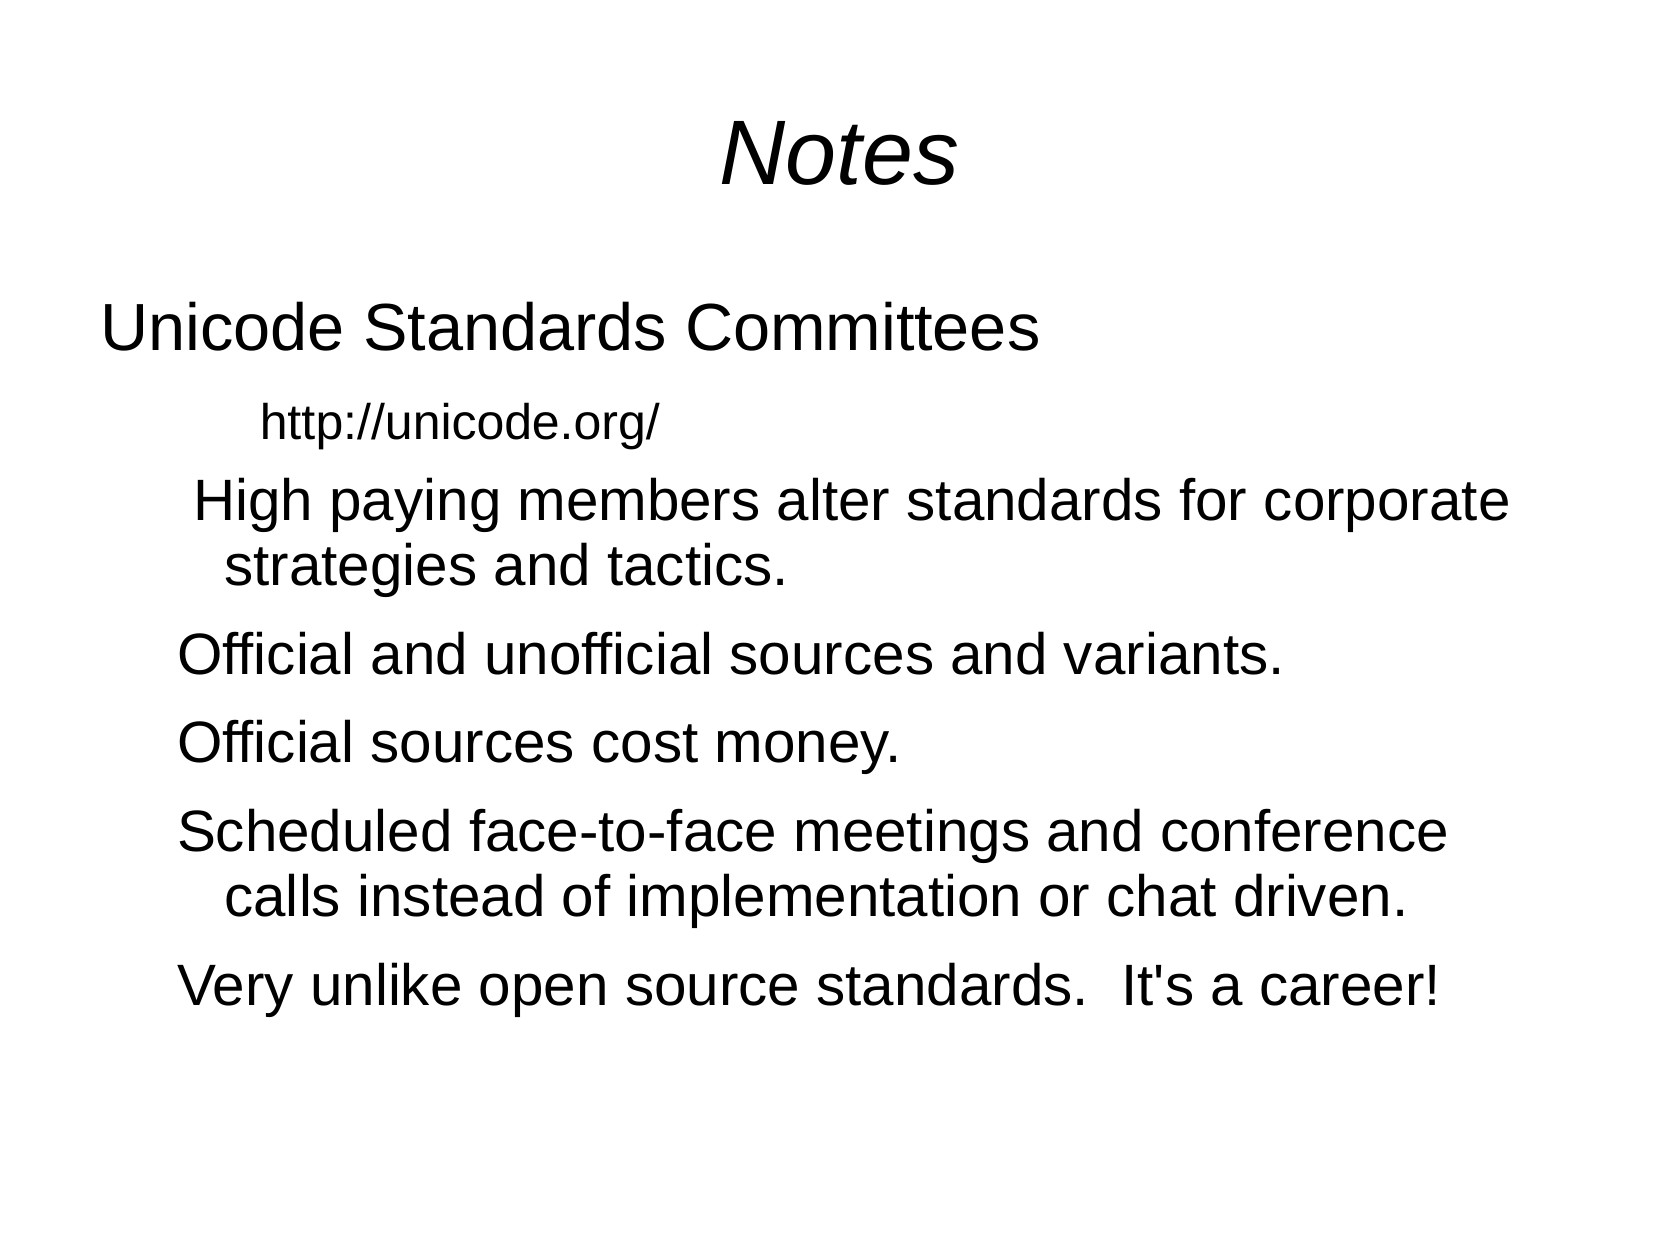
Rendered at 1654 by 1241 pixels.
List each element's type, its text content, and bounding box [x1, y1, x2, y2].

list Unicode Standards Committees http://unicode.org/ High paying members alter standards for corporate strategies and tactics. Official and unofficial sources and variants. Official sources cost money. Scheduled face-to-face meetings and conference calls instead of implementation or chat driven. Very unlike open source standards. It's a career! [82, 290, 1571, 1212]
title Notes [82, 56, 1571, 250]
